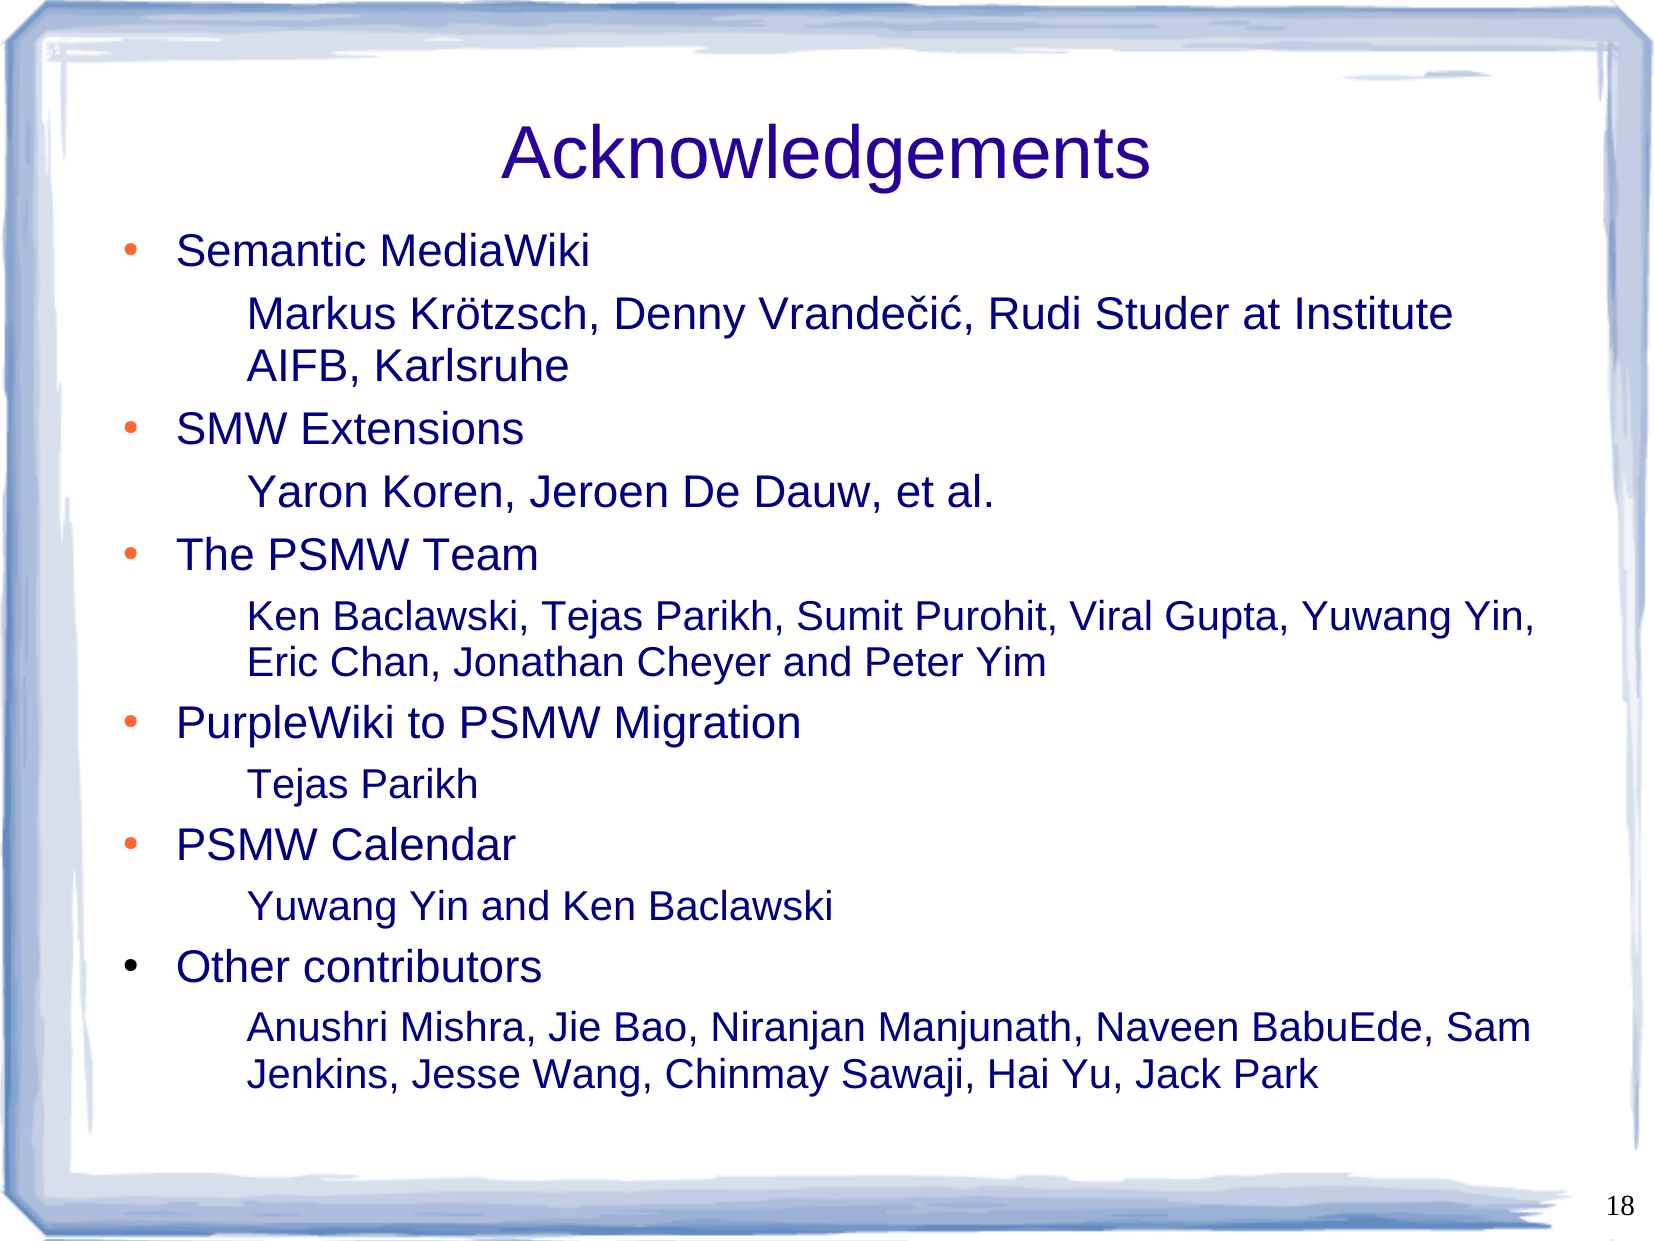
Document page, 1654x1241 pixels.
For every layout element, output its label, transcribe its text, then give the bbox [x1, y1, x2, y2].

title Acknowledgements [82, 49, 1571, 257]
list Semantic MediaWiki Markus Krötzsch, Denny Vrandečić, Rudi Studer at Institute AIFB, Karlsruhe SMW Extensions Yaron Koren, Jeroen De Dauw, et al. The PSMW Team Ken Baclawski, Tejas Parikh, Sumit Purohit, Viral Gupta, Yuwang Yin, Eric Chan, Jonathan Cheyer and Peter Yim PurpleWiki to PSMW Migration Tejas Parikh PSMW Calendar Yuwang Yin and Ken Baclawski Other contributors Anushri Mishra, Jie Bao, Niranjan Manjunath, Naveen BabuEde, Sam Jenkins, Jesse Wang, Chinmay Sawaji, Hai Yu, Jack Park [105, 225, 1558, 1141]
picture [0, 0, 1654, 1241]
